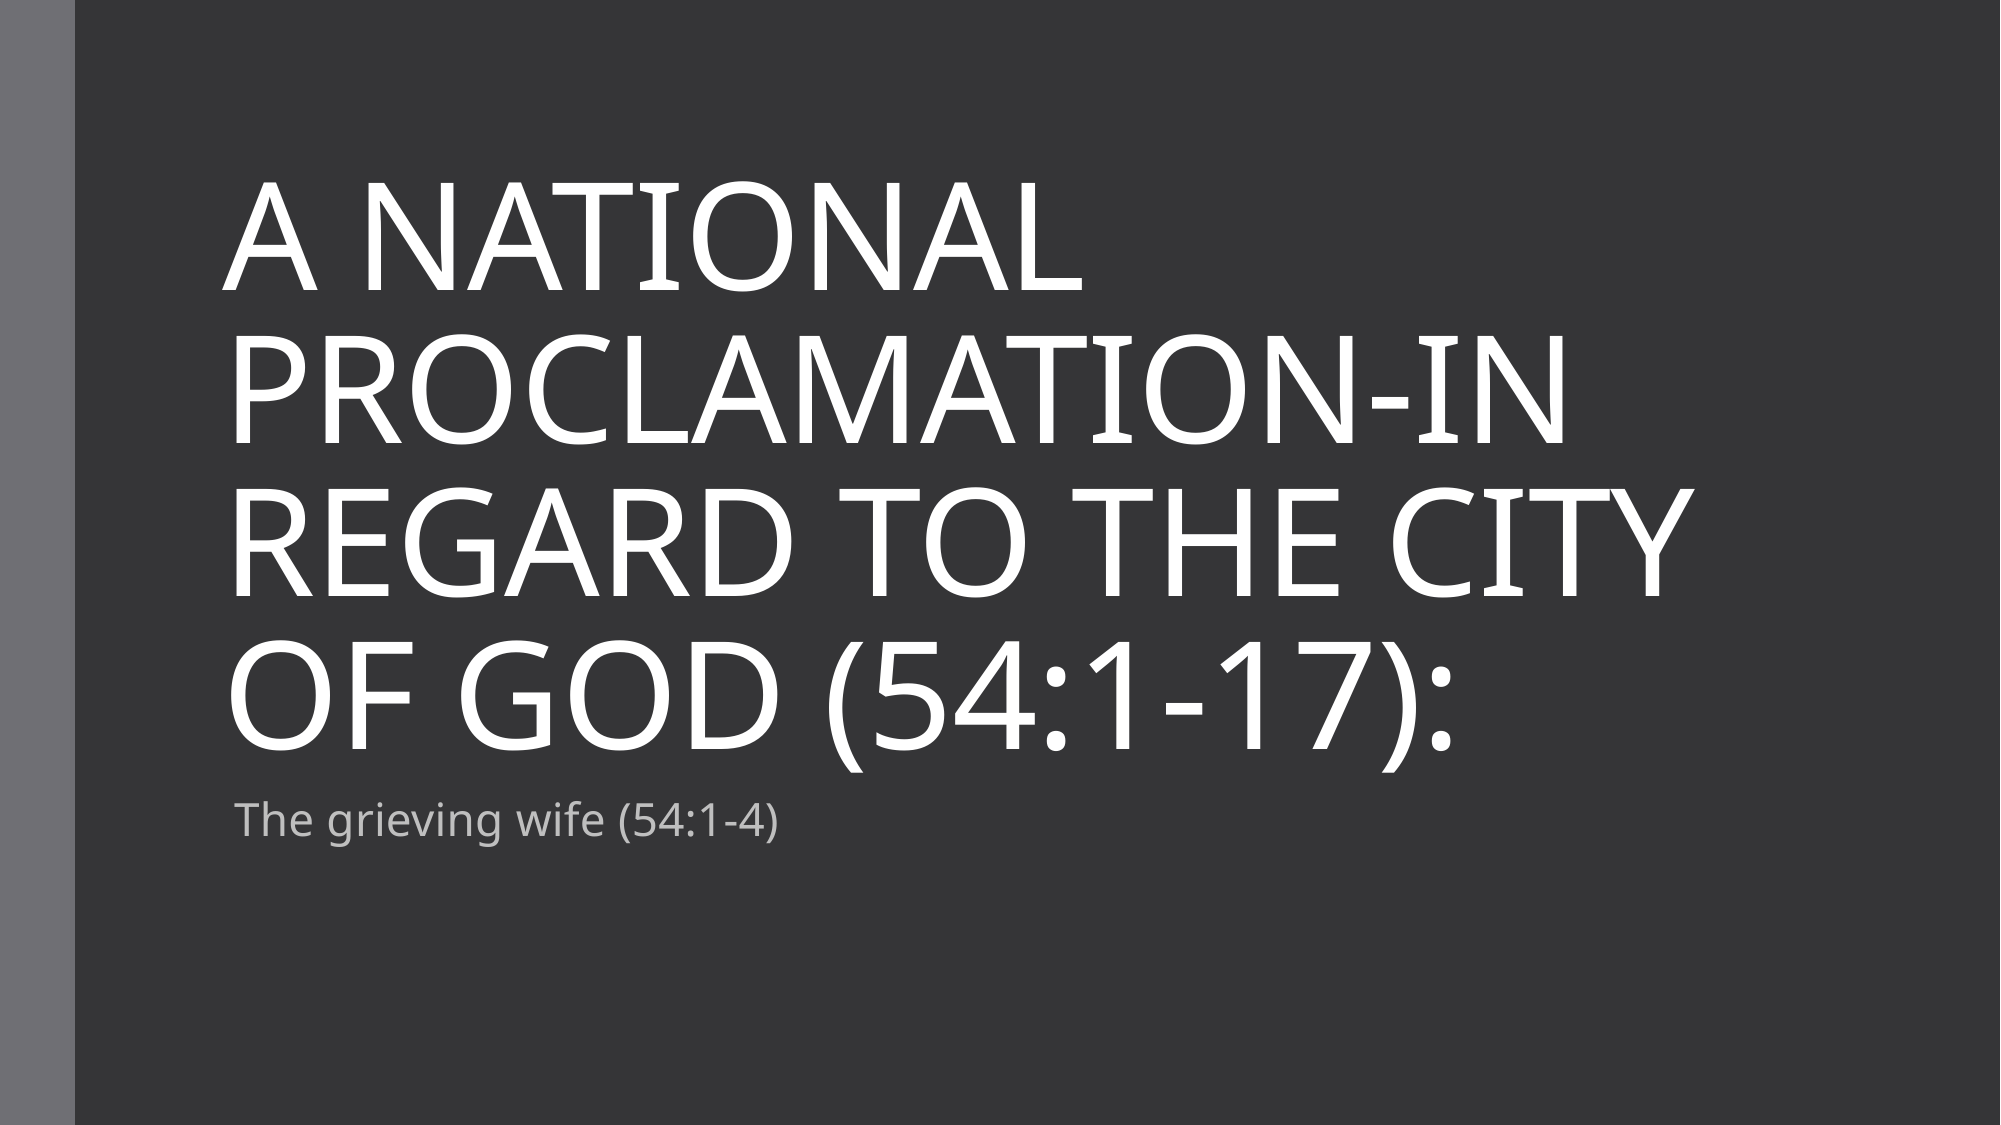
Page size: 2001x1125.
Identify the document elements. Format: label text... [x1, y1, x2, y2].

title A NATIONAL PROCLAMATION-IN REGARD TO THE CITY OF GOD (54:1-17): [206, 124, 1752, 787]
subtitle The grieving wife (54:1-4) [206, 787, 1752, 1066]
